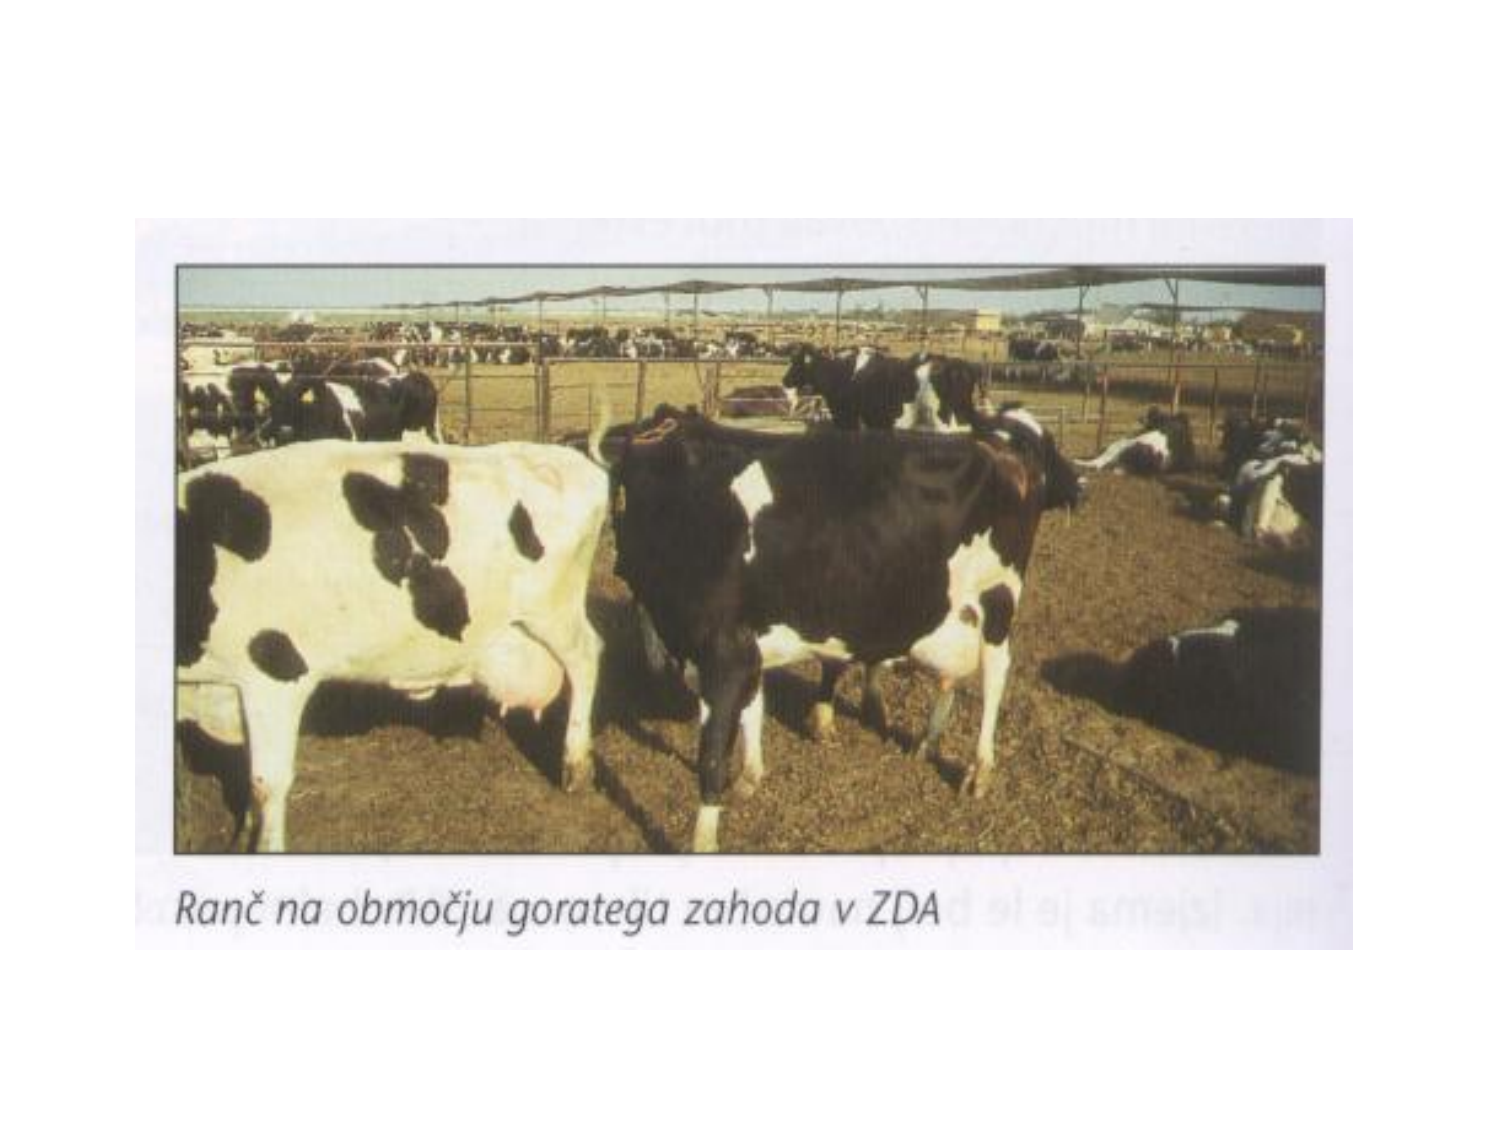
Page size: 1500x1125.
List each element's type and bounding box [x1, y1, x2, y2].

picture [135, 218, 1353, 951]
